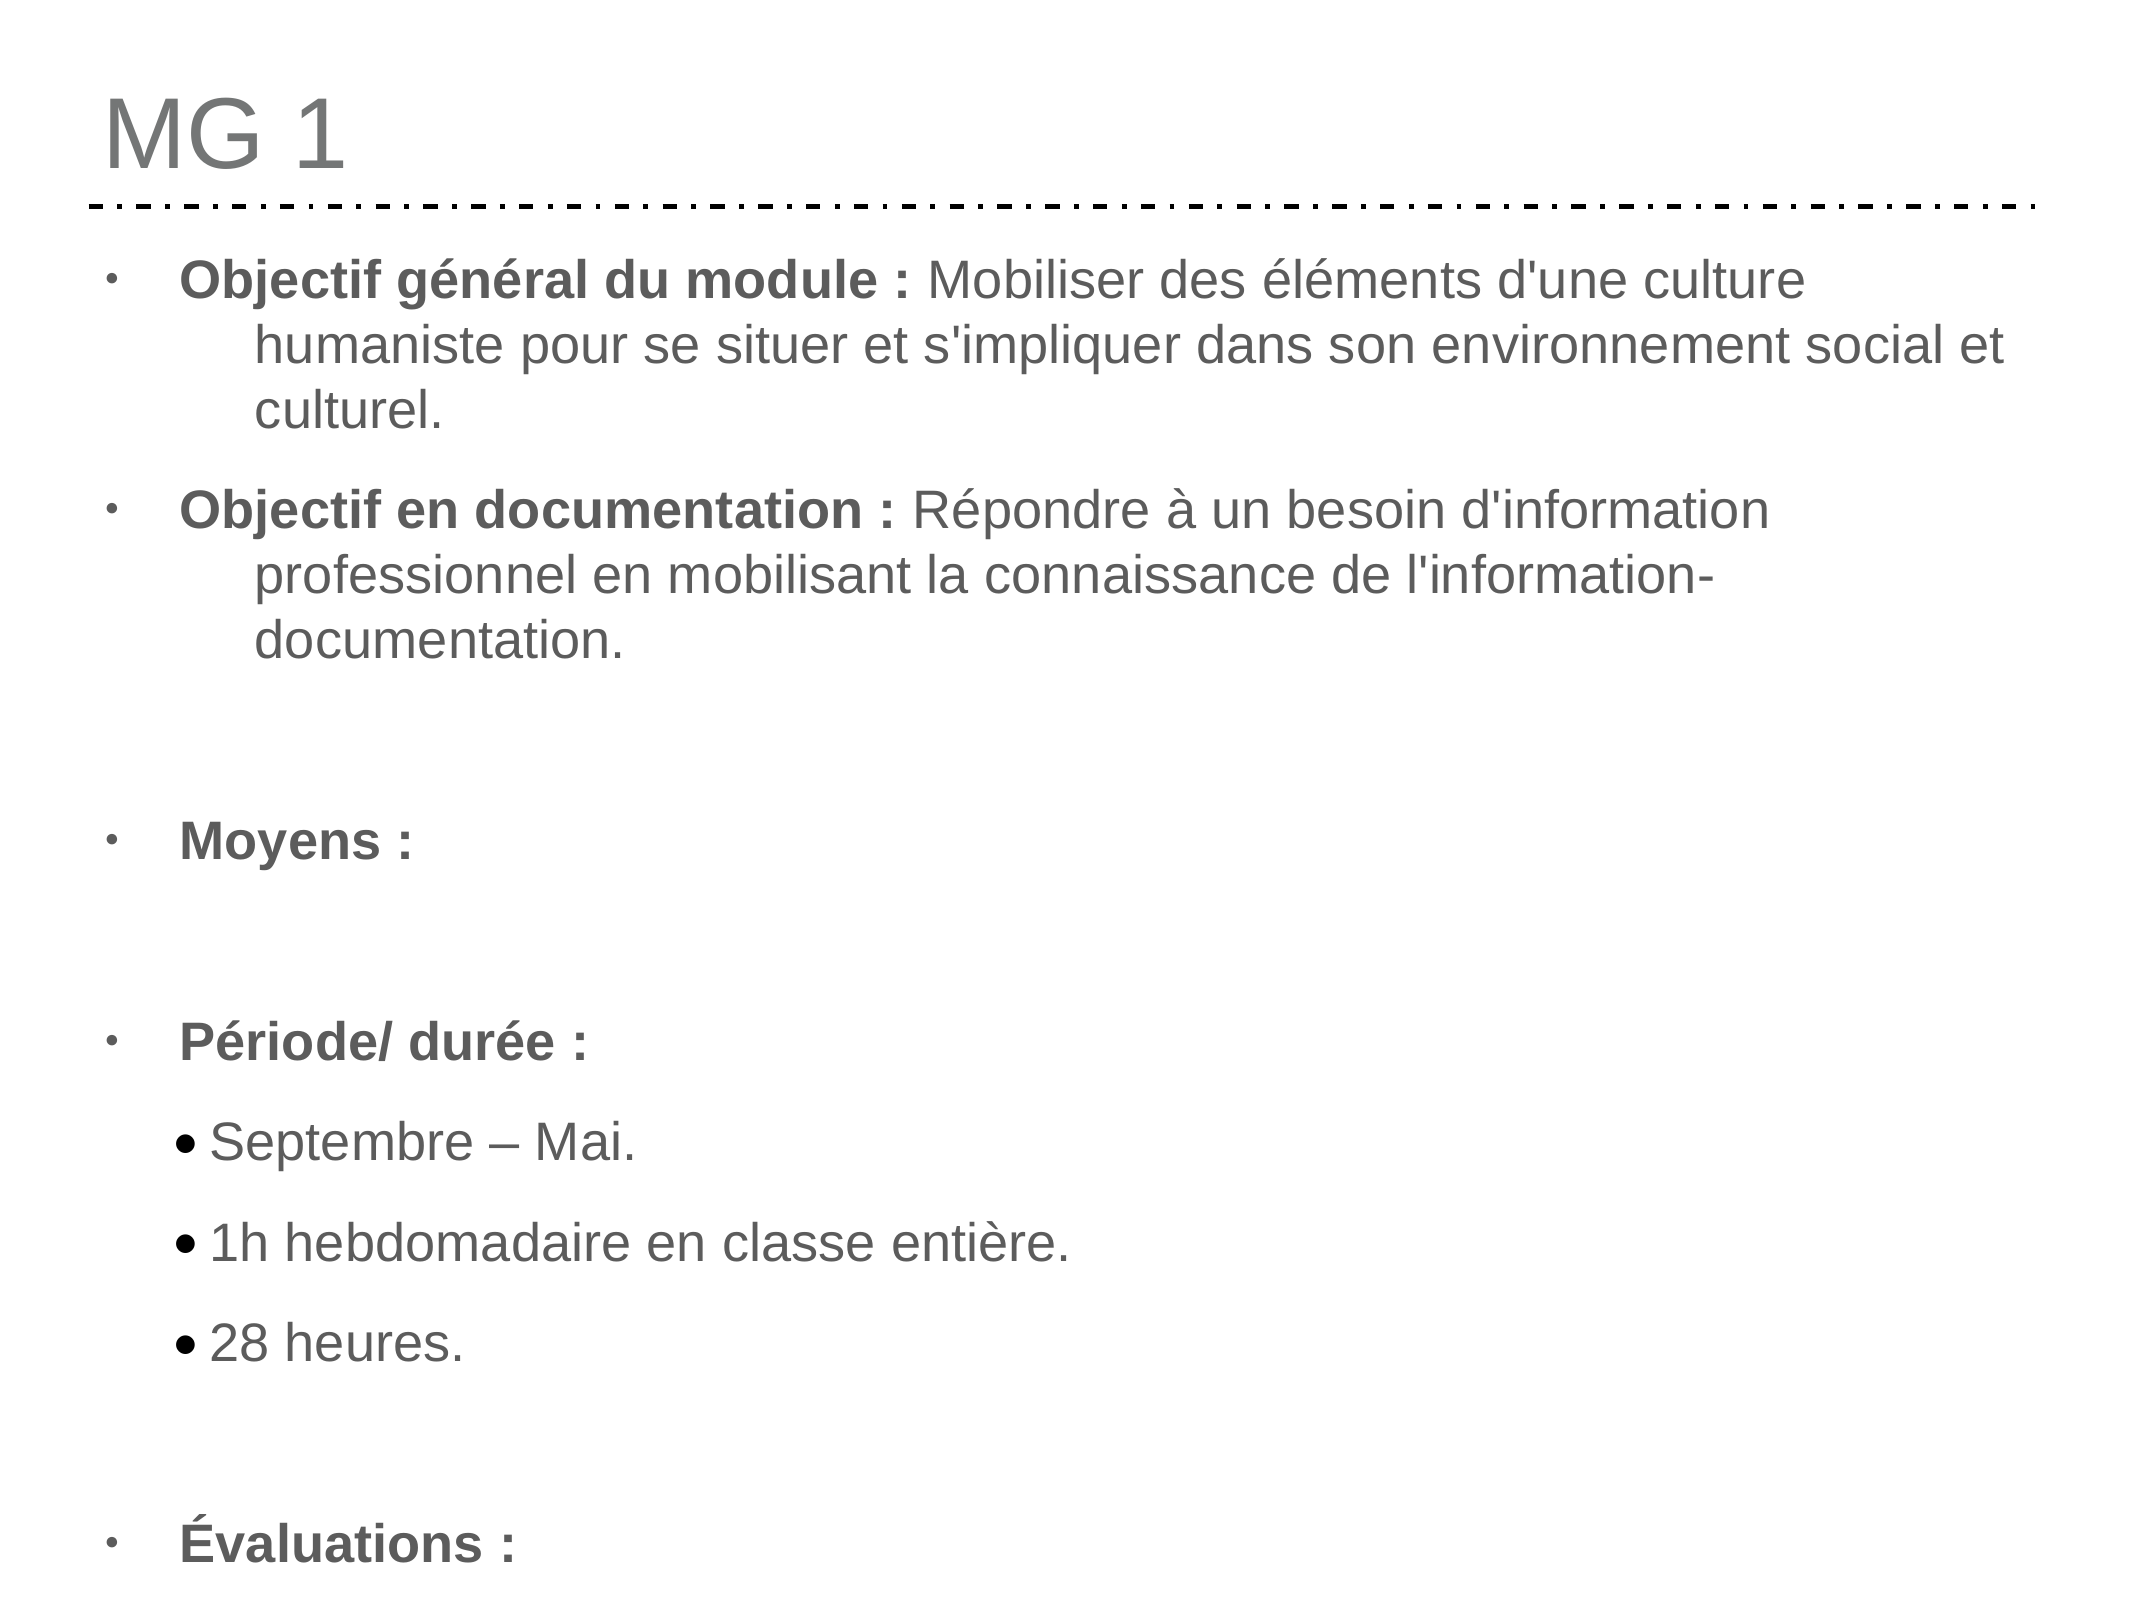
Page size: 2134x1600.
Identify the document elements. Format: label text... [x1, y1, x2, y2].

text_box MG 1 [94, 59, 2039, 178]
text_box Objectif général du module : Mobiliser des éléments d'une culture humaniste pour se situer et s'impliquer dans son environnement social et culturel. Objectif en documentation : Répondre à un besoin d'information professionnel en mobilisant la connaissance de l'information-documentation. Moyens : Période/ durée : Septembre – Mai. 1h hebdomadaire en classe entière. 28 heures. Évaluations : [94, 236, 2039, 1540]
